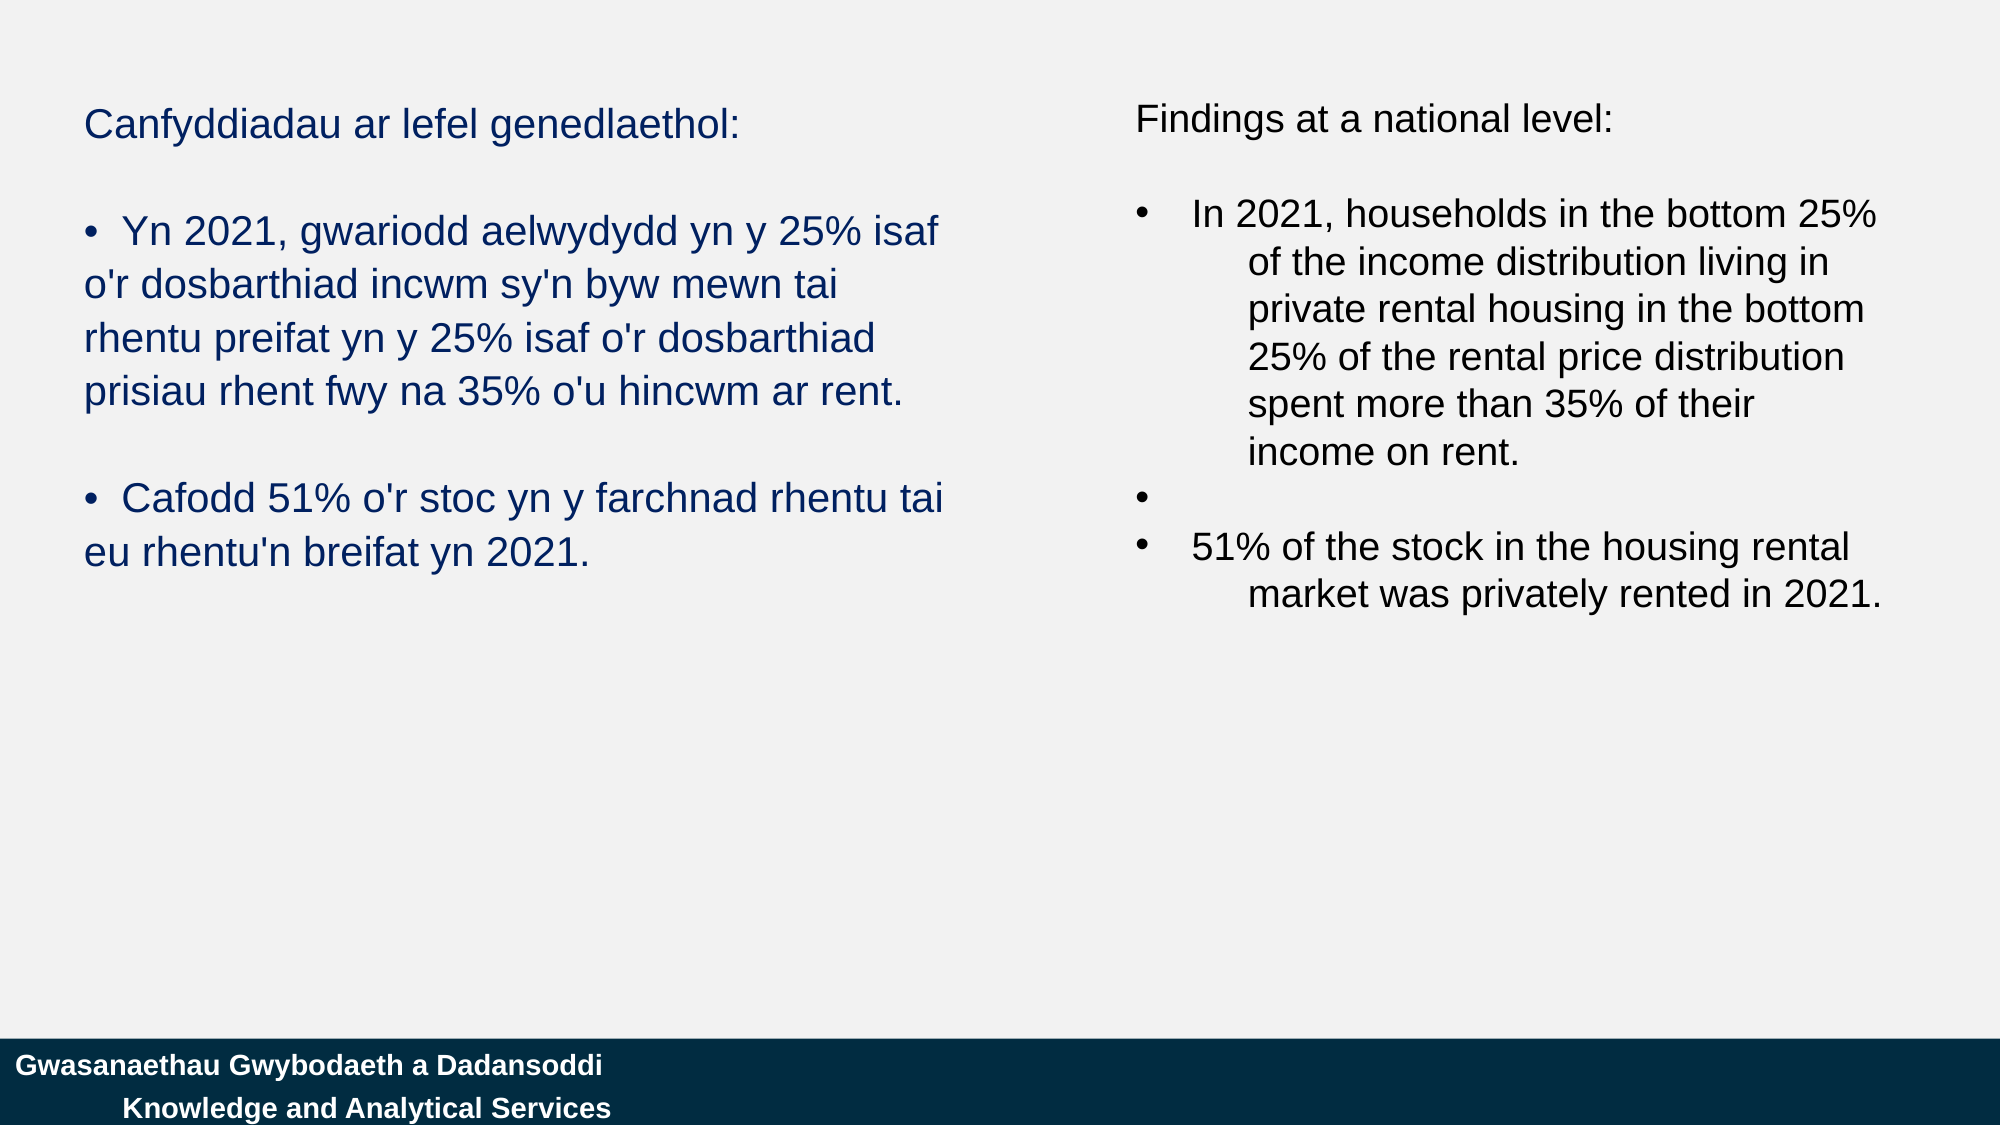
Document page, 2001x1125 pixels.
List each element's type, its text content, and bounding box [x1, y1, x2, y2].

text_box Gwasanaethau Gwybodaeth a Dadansoddi Knowledge and Analytical Services [0, 1038, 2000, 1125]
text_box Canfyddiadau ar lefel genedlaethol: • Yn 2021, gwariodd aelwydydd yn y 25% isaf o'r dosbarthiad incwm sy'n byw mewn tai rhentu preifat yn y 25% isaf o'r dosbarthiad prisiau rhent fwy na 35% o'u hincwm ar rent. • Cafodd 51% o'r stoc yn y farchnad rhentu tai eu rhentu'n breifat yn 2021. [68, 85, 974, 648]
text_box Findings at a national level: In 2021, households in the bottom 25% of the income distribution living in private rental housing in the bottom 25% of the rental price distribution spent more than 35% of their income on rent. 51% of the stock in the housing rental market was privately rented in 2021. [1120, 85, 1905, 629]
